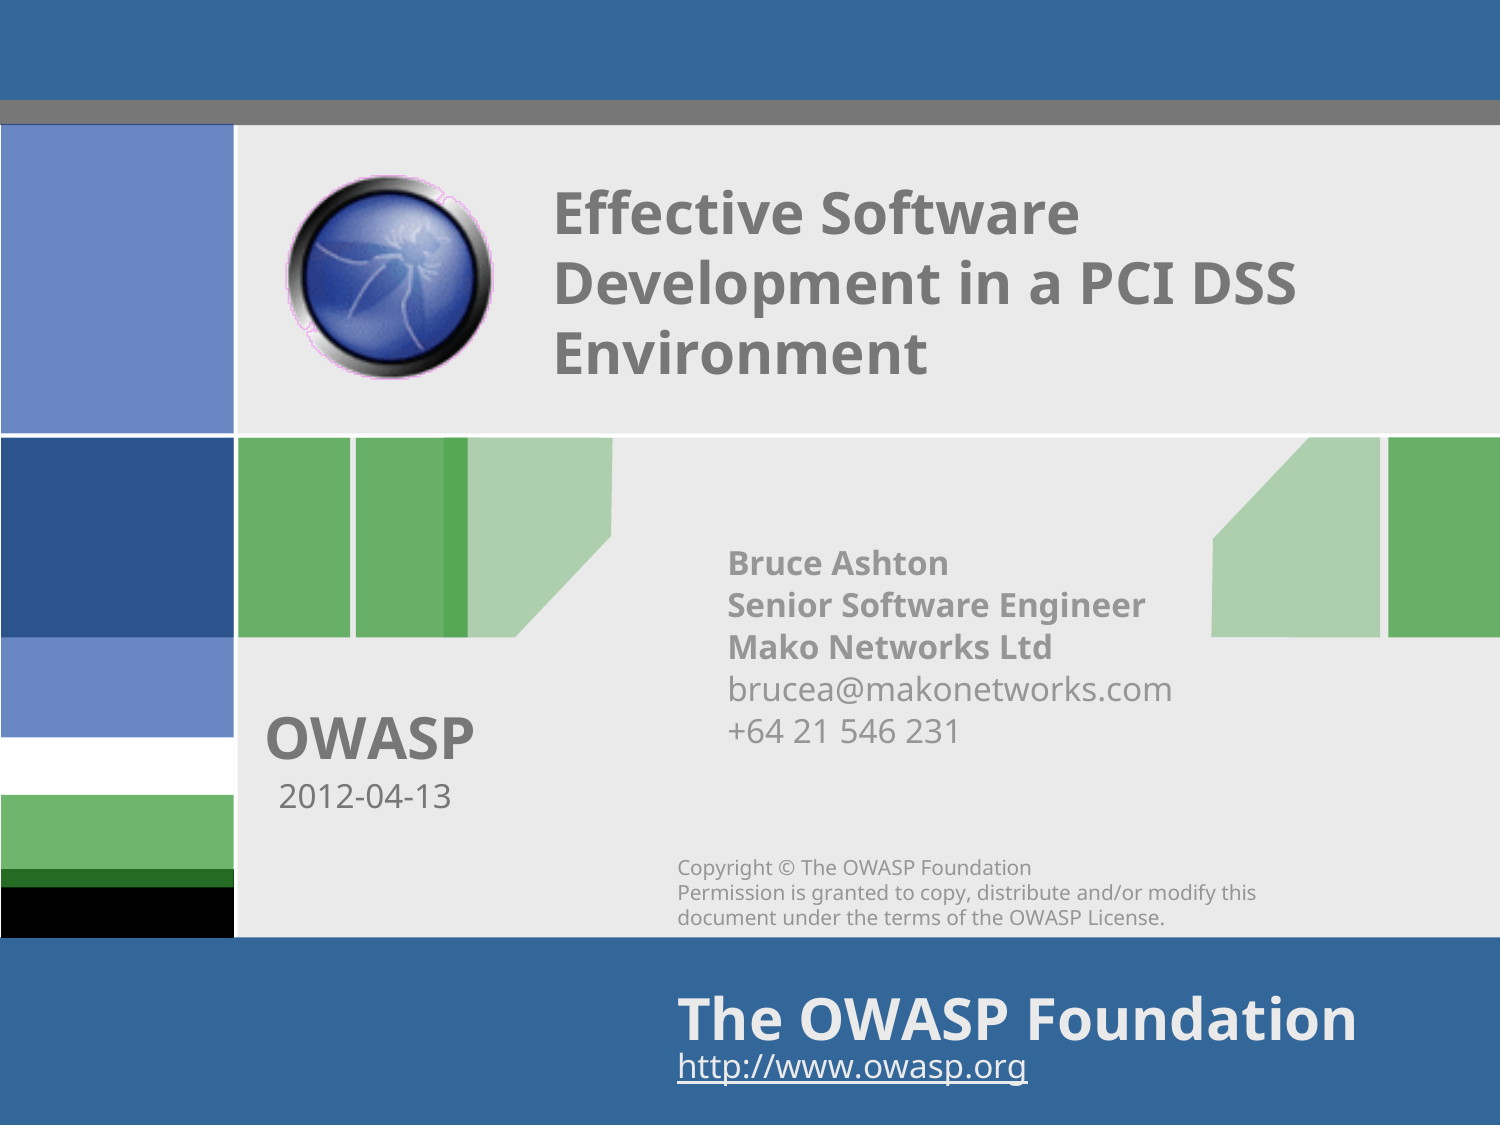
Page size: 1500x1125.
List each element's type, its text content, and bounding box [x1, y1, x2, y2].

title Effective Software Development in a PCI DSS Environment [537, 124, 1500, 438]
text_box 2012-04-13 [263, 767, 468, 823]
picture [275, 174, 501, 382]
subtitle Bruce Ashton Senior Software Engineer Mako Networks Ltd brucea@makonetworks.com +64 21 546 231 [712, 534, 1326, 765]
